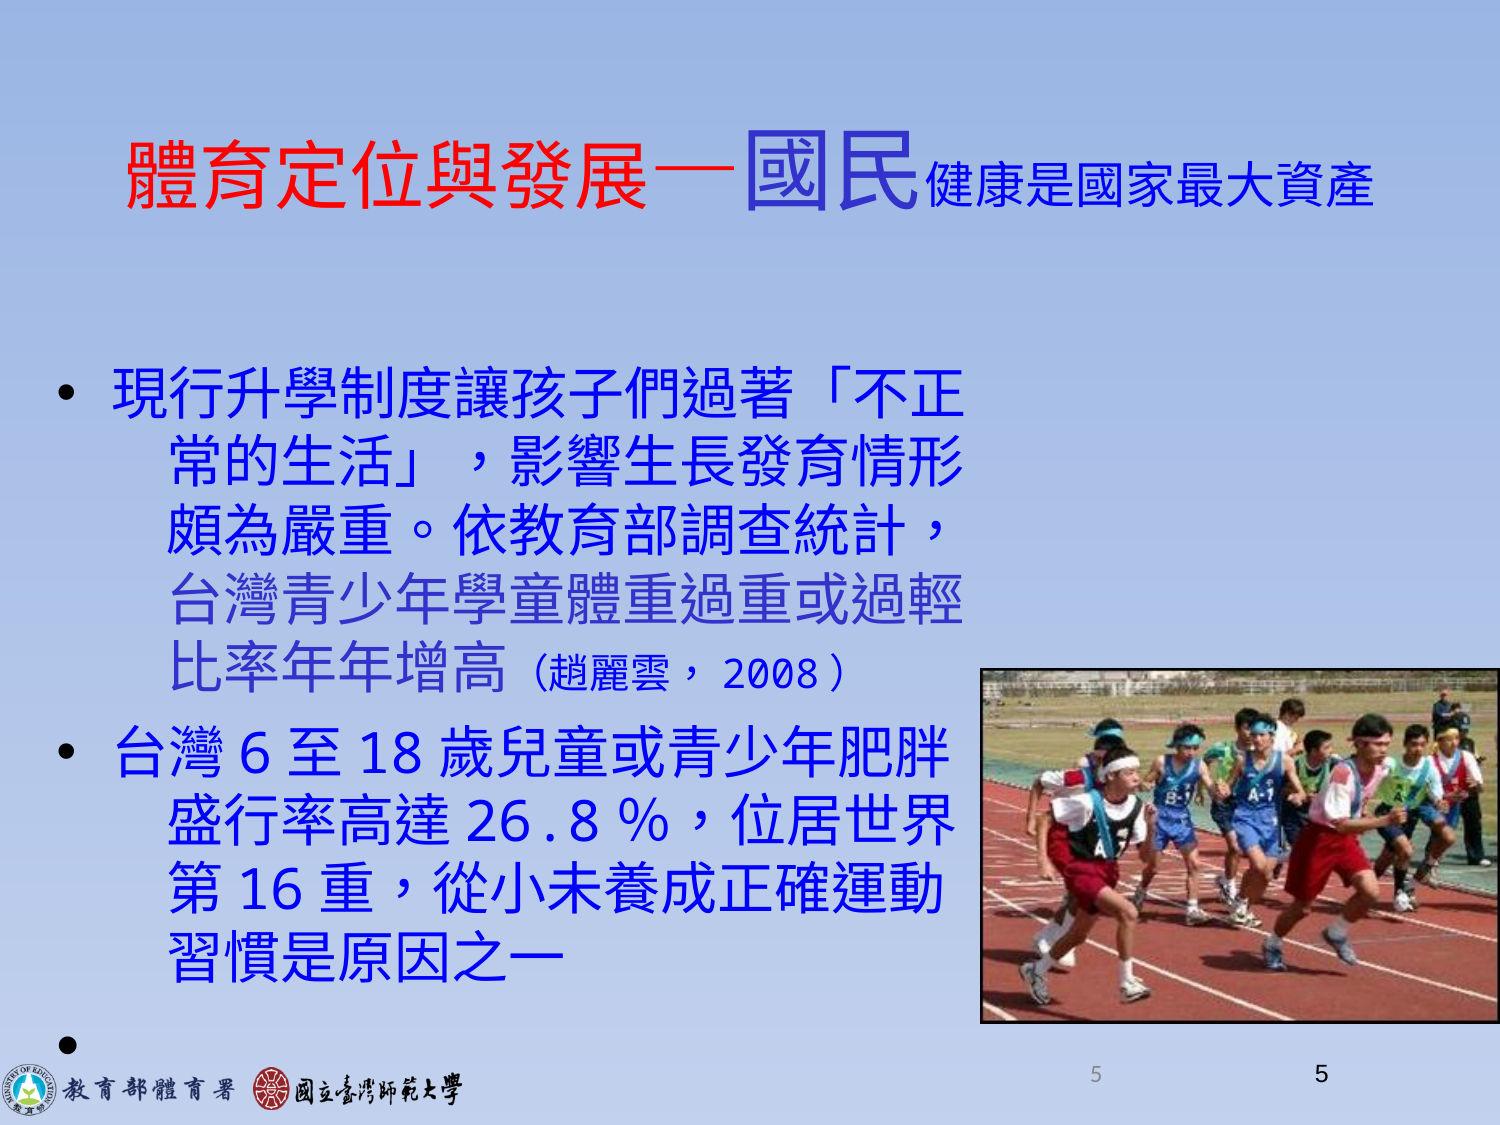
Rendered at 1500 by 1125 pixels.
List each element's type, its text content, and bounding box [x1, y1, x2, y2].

list 現行升學制度讓孩子們過著「不正常的生活」，影響生長發育情形頗為嚴重。依教育部調查統計，台灣青少年學童體重過重或過輕比率年年增高（趙麗雲，2008） 台灣6至18歲兒童或青少年肥胖盛行率高達26.8％，位居世界第16重，從小未養成正確運動習慣是原因之一 [41, 350, 987, 1038]
text_box [1074, 1042, 1426, 1103]
title 體育定位與發展—國民健康是國家最大資產 [88, 101, 1412, 232]
picture [980, 668, 1500, 1024]
